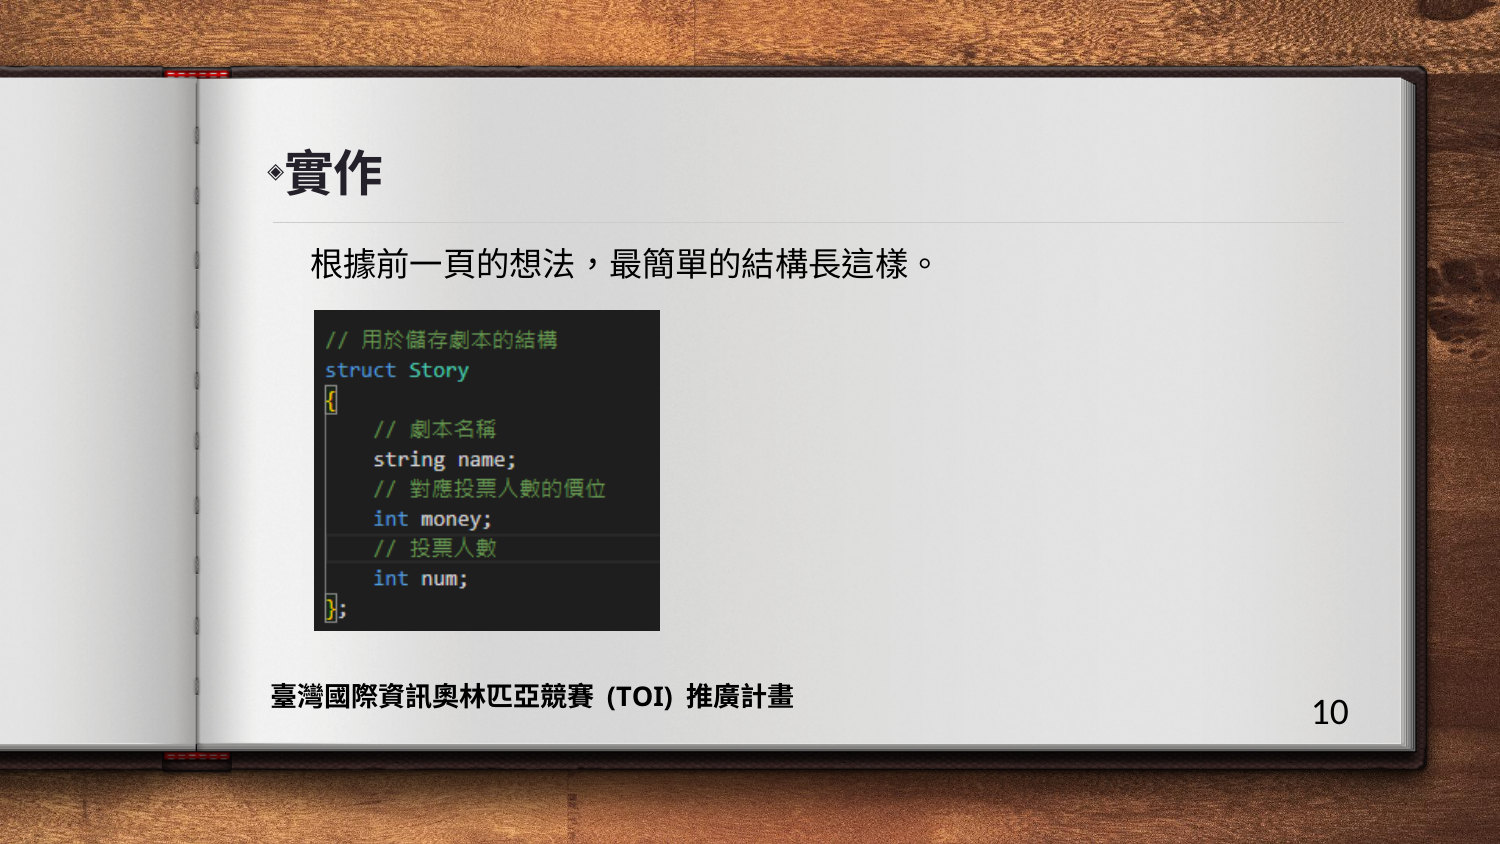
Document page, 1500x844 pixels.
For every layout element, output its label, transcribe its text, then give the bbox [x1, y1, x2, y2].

text_box 根據前一頁的想法，最簡單的結構長這樣。 [295, 235, 1236, 292]
picture [314, 310, 660, 631]
list 實作 [252, 126, 1194, 216]
text_box 10 [1295, 672, 1386, 737]
